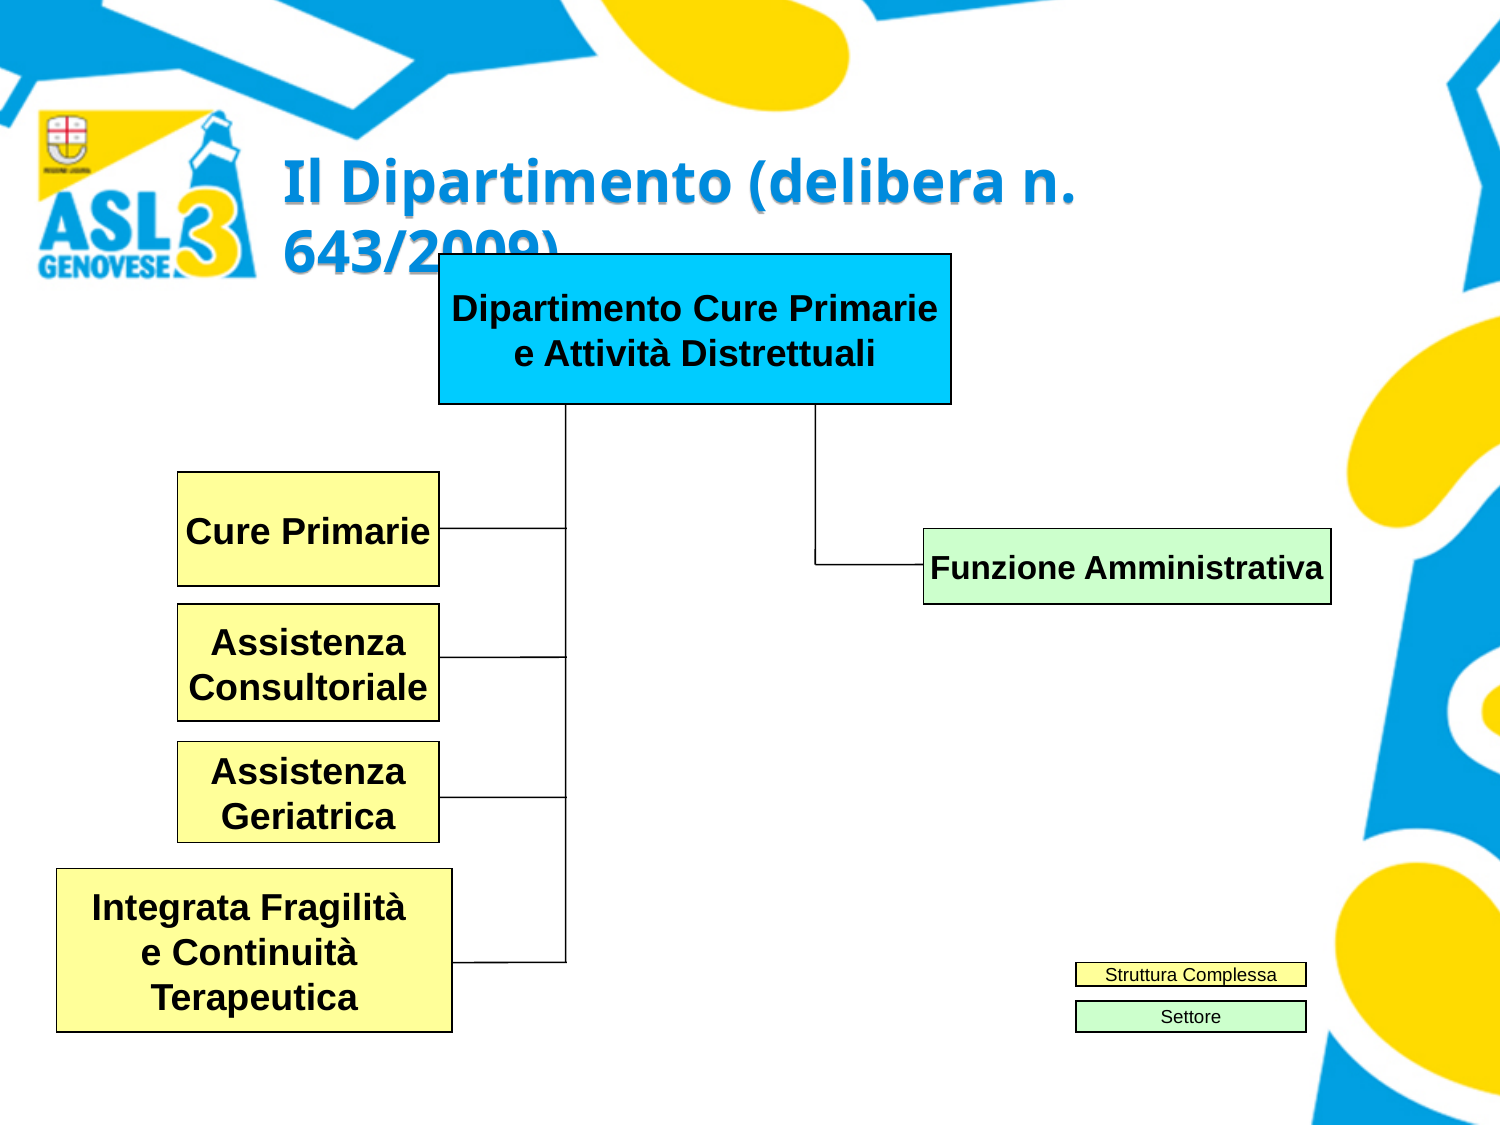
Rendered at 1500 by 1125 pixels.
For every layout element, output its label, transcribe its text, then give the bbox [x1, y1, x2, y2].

text_box Dipartimento Cure Primarie e Attività Distrettuali [439, 254, 951, 404]
title Il Dipartimento (delibera n. 643/2009) [268, 137, 1331, 253]
text_box Integrata Fragilità e Continuità Terapeutica [57, 869, 452, 1032]
text_box Struttura Complessa [1076, 962, 1306, 986]
text_box Assistenza Consultoriale [178, 604, 439, 721]
text_box Assistenza Geriatrica [178, 742, 439, 842]
text_box Funzione Amministrativa [923, 528, 1331, 604]
text_box Settore [1076, 1001, 1306, 1032]
text_box Cure Primarie [178, 472, 439, 586]
